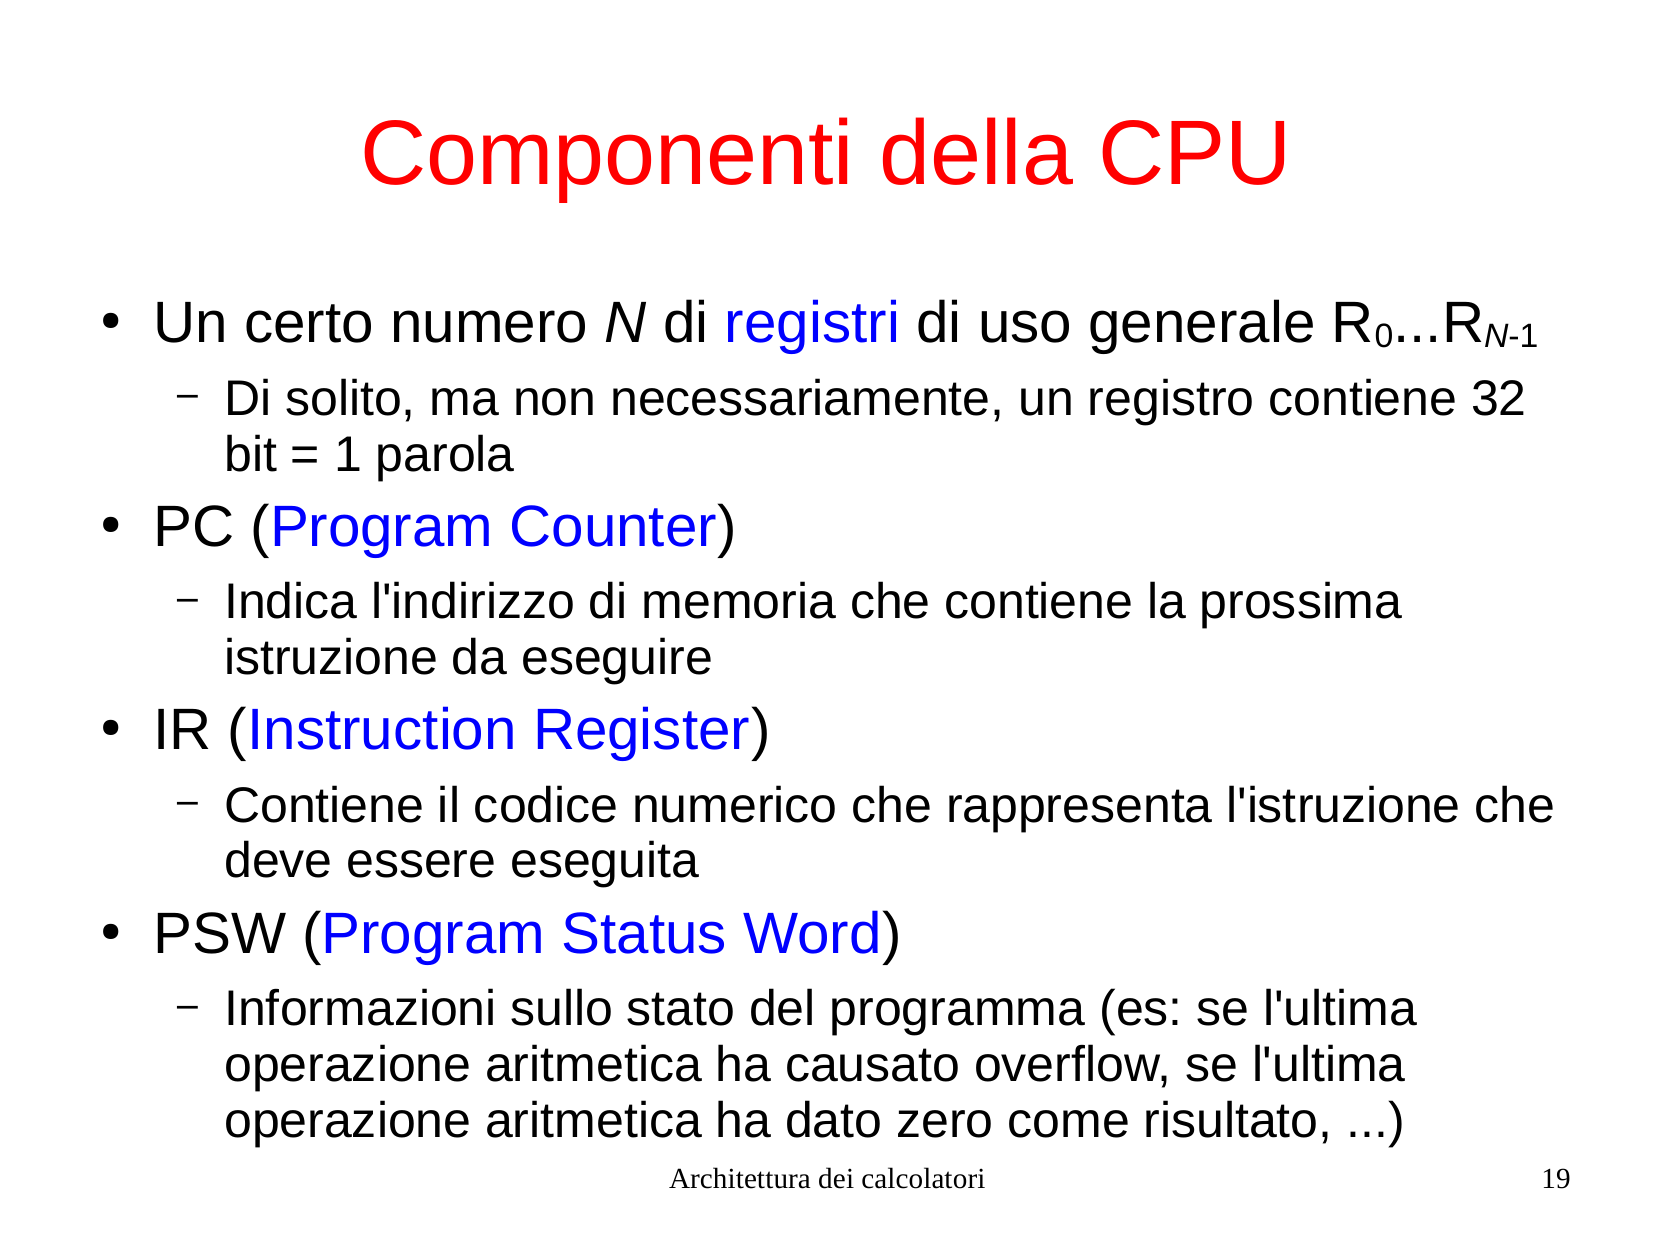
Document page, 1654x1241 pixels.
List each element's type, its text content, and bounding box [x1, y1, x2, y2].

title Componenti della CPU [82, 49, 1571, 257]
list Un certo numero N di registri di uso generale R0...RN-1 Di solito, ma non necessariamente, un registro contiene 32 bit = 1 parola PC (Program Counter) Indica l'indirizzo di memoria che contiene la prossima istruzione da eseguire IR (Instruction Register) Contiene il codice numerico che rappresenta l'istruzione che deve essere eseguita PSW (Program Status Word) Informazioni sullo stato del programma (es: se l'ultima operazione aritmetica ha causato overflow, se l'ultima operazione aritmetica ha dato zero come risultato, ...) [82, 290, 1571, 1173]
